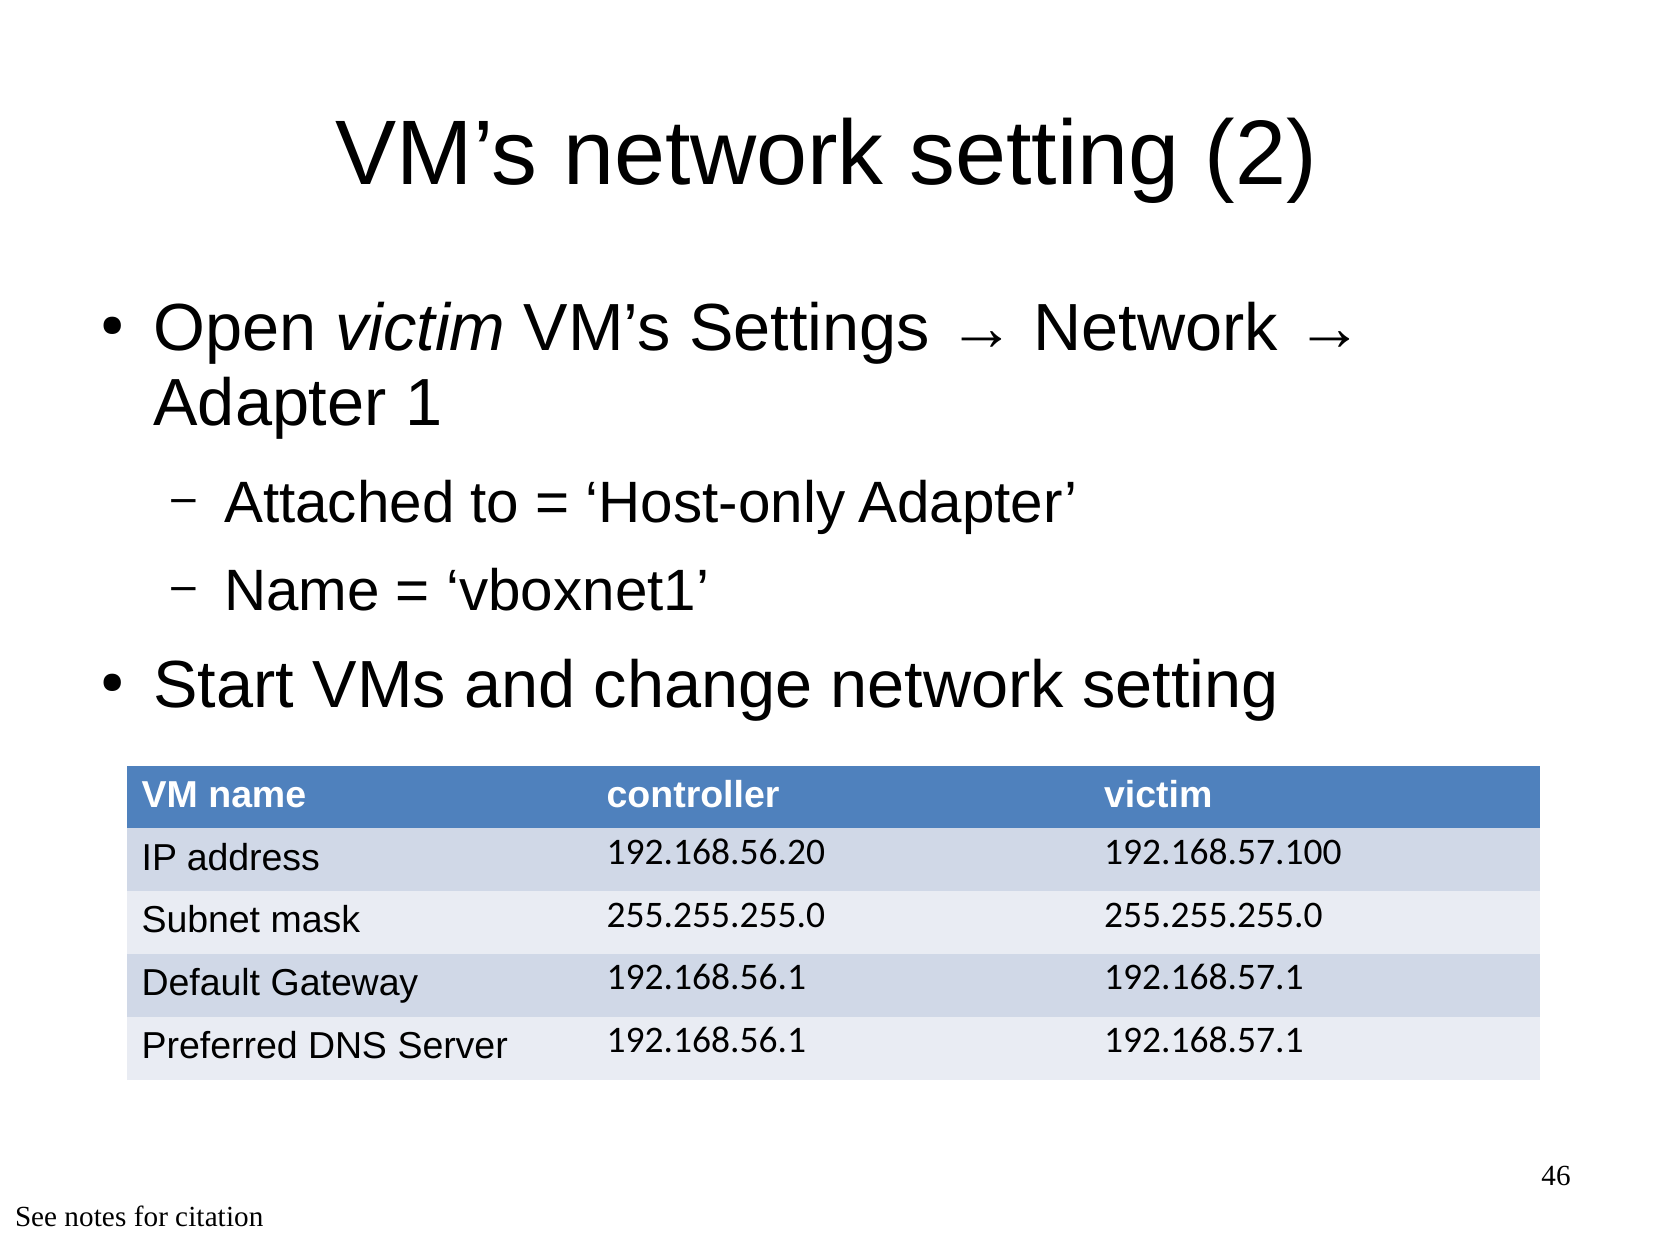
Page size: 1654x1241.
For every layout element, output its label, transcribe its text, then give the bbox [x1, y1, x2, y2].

table_cell Subnet mask [127, 891, 592, 954]
table_header controller [592, 766, 1089, 828]
table_cell 255.255.255.0 [592, 891, 1089, 954]
table_cell 192.168.56.20 [592, 828, 1089, 891]
table_cell 192.168.56.1 [592, 1017, 1089, 1080]
table_cell 192.168.57.100 [1089, 828, 1540, 891]
table_cell Default Gateway [127, 954, 592, 1017]
table_header VM name [127, 766, 592, 828]
table_cell 192.168.57.1 [1089, 954, 1540, 1017]
table_cell Preferred DNS Server [127, 1017, 592, 1080]
title VM’s network setting (2) [82, 49, 1571, 257]
table_cell 192.168.57.1 [1089, 1017, 1540, 1080]
table_header victim [1089, 766, 1540, 828]
table_cell 192.168.56.1 [592, 954, 1089, 1017]
list Open victim VM’s Settings → Network → Adapter 1 Attached to = ‘Host-only Adapter’ Name = ‘vboxnet1’ Start VMs and change network setting [82, 290, 1576, 1126]
table_cell IP address [127, 828, 592, 891]
table_cell 255.255.255.0 [1089, 891, 1540, 954]
